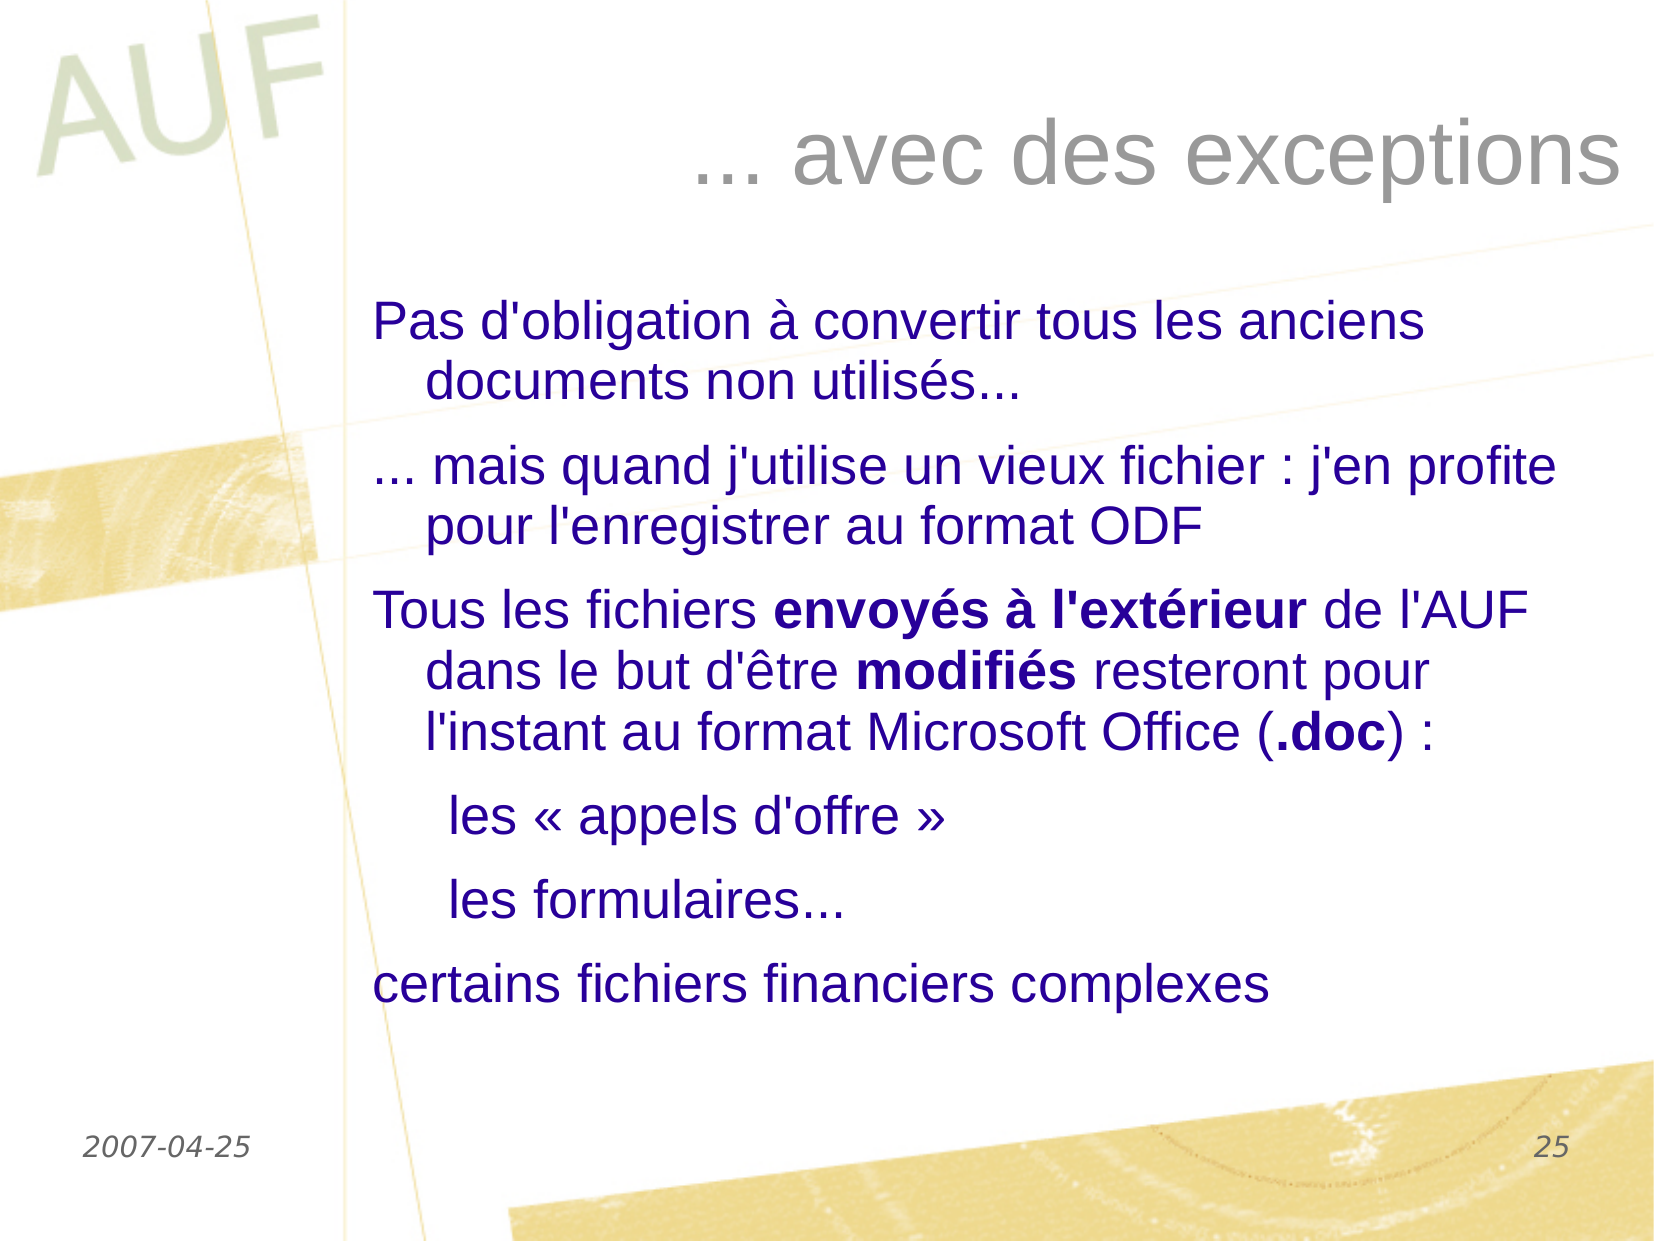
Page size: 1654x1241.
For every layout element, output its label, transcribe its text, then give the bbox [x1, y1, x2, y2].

picture [0, 0, 1654, 1241]
title ... avec des exceptions [354, 56, 1625, 250]
list Pas d'obligation à convertir tous les anciens documents non utilisés... ... mais quand j'utilise un vieux fichier : j'en profite pour l'enregistrer au format ODF Tous les fichiers envoyés à l'extérieur de l'AUF dans le but d'être modifiés resteront pour l'instant au format Microsoft Office (.doc) : les « appels d'offre » les formulaires... certains fichiers financiers complexes [354, 290, 1625, 1094]
